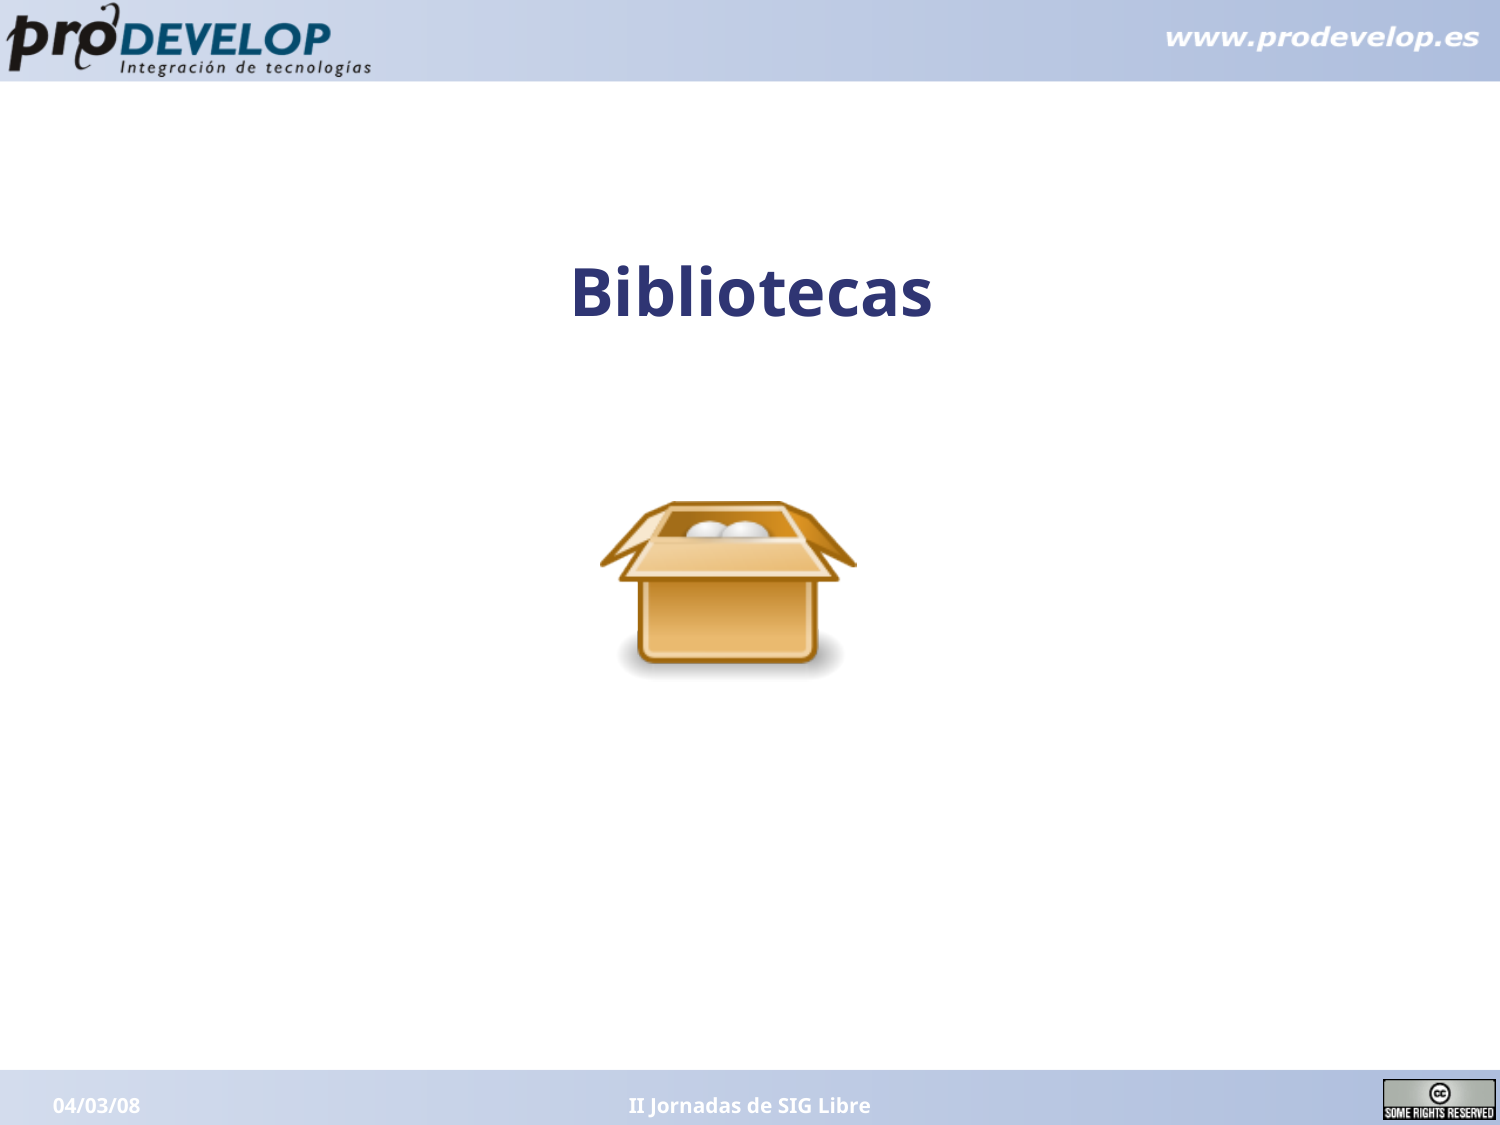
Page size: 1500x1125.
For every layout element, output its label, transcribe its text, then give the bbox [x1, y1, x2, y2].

picture [0, 0, 1500, 1125]
title Bibliotecas [76, 196, 1427, 384]
